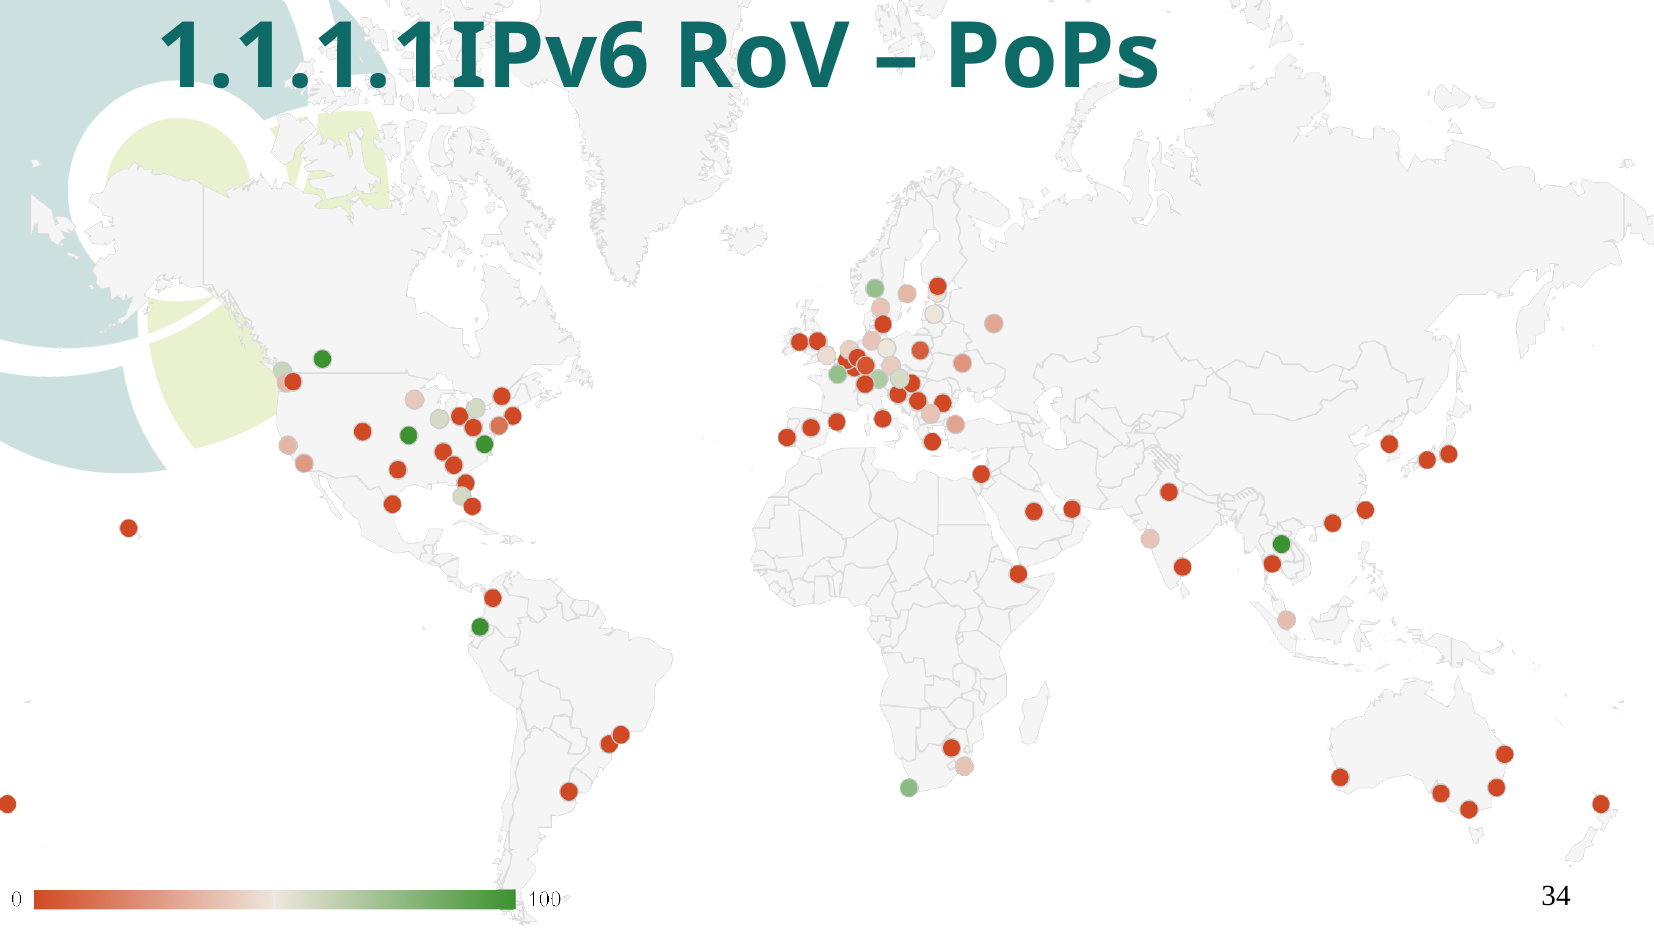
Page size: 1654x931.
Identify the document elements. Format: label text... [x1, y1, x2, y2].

picture [0, 0, 1654, 931]
title 1.1.1.1 IPv6 RoV – PoPs [82, 8, 1571, 221]
